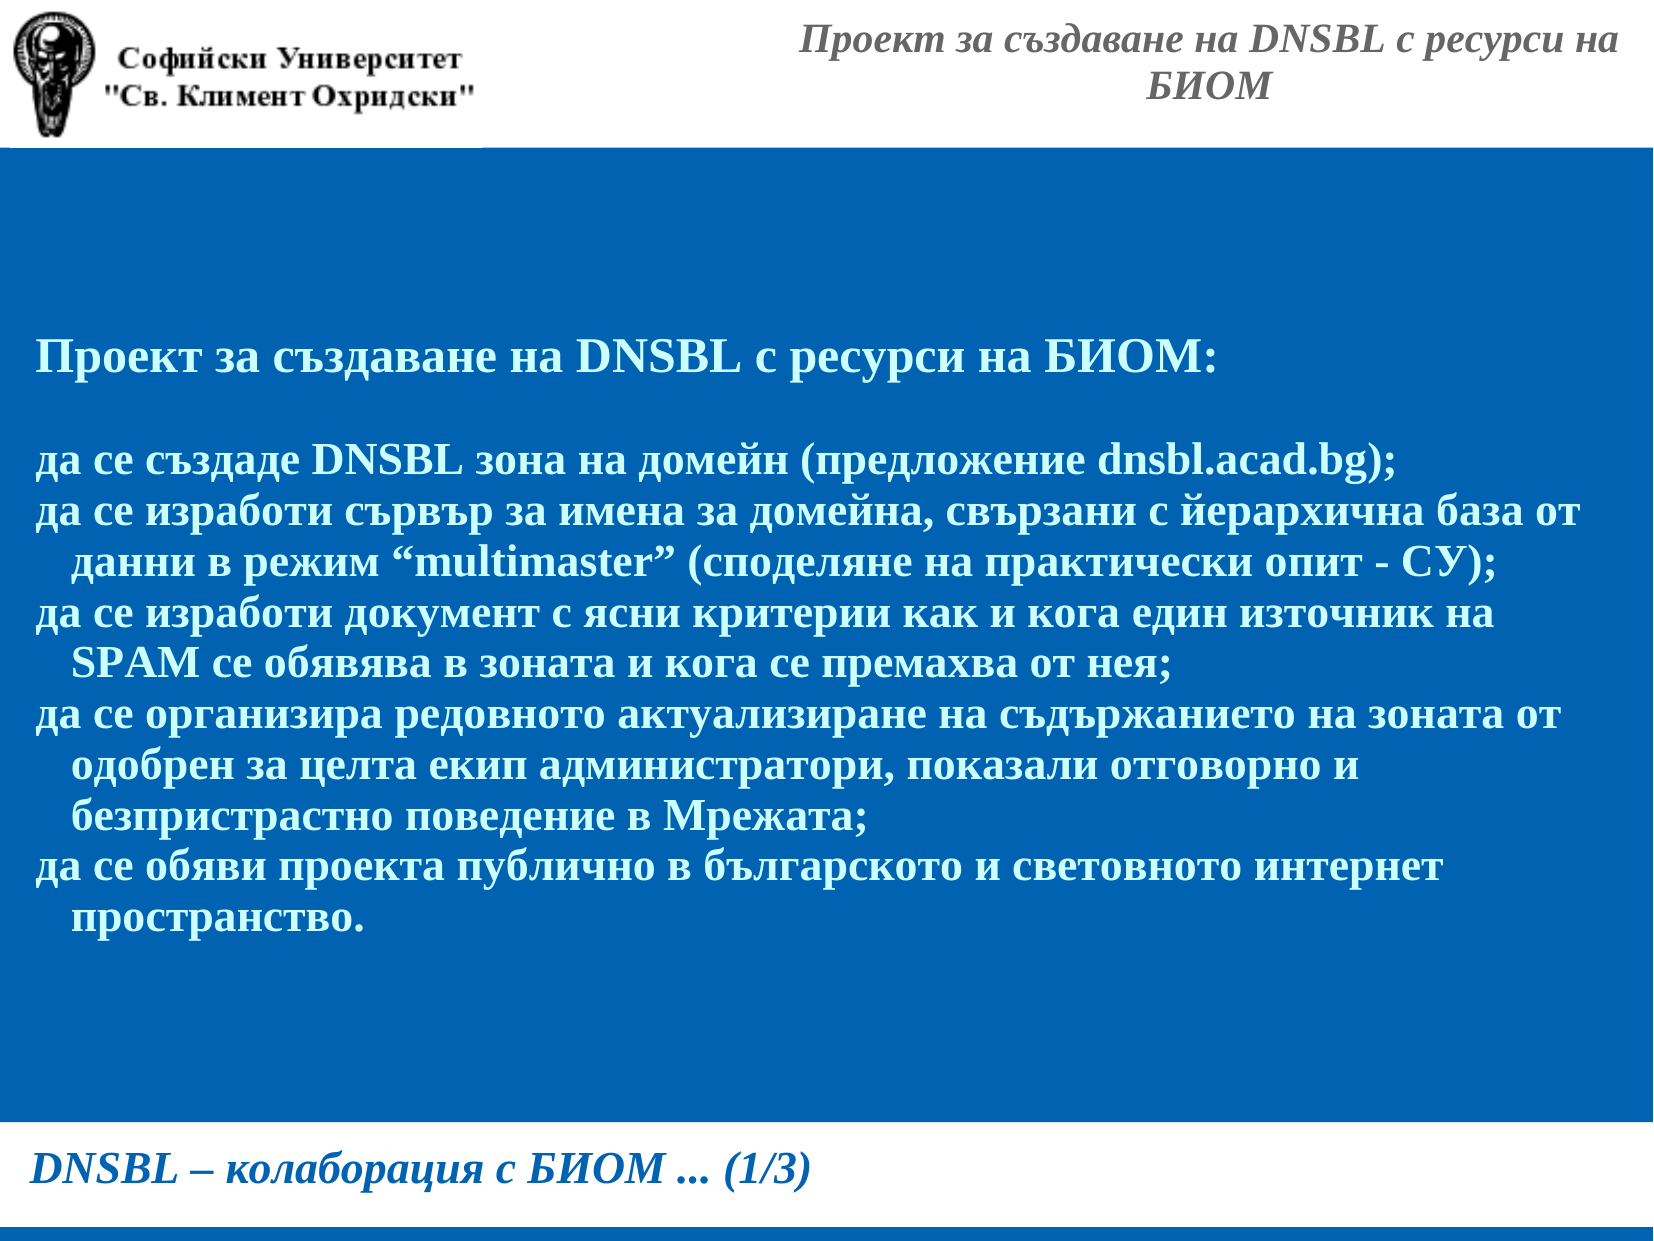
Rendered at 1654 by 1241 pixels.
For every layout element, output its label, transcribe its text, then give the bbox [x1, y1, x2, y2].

title Проект за създаване на DNSBL с ресурси на БИОМ [767, 0, 1652, 124]
text_box Проект за създаване на DNSBL с ресурси на БИОМ: да се създаде DNSBL зона на домейн (предложение dnsbl.acad.bg); да се изработи сървър за имена за домейна, свързани с йерархична база от данни в режим “multimaster” (споделяне на практически опит - СУ); да се изработи документ с ясни критерии как и кога един източник на SPAM се обявява в зоната и кога се премахва от нея; да се организира редовното актуализиране на съдържанието на зоната от одобрен за целта екип администратори, показали отговорно и безпристрастно поведение в Мрежата; да се обяви проекта публично в българското и световното интернет пространство. [0, 147, 1653, 1123]
text_box DNSBL – колаборация с БИОМ ... (1/3) [29, 1143, 834, 1211]
picture [10, 0, 482, 148]
